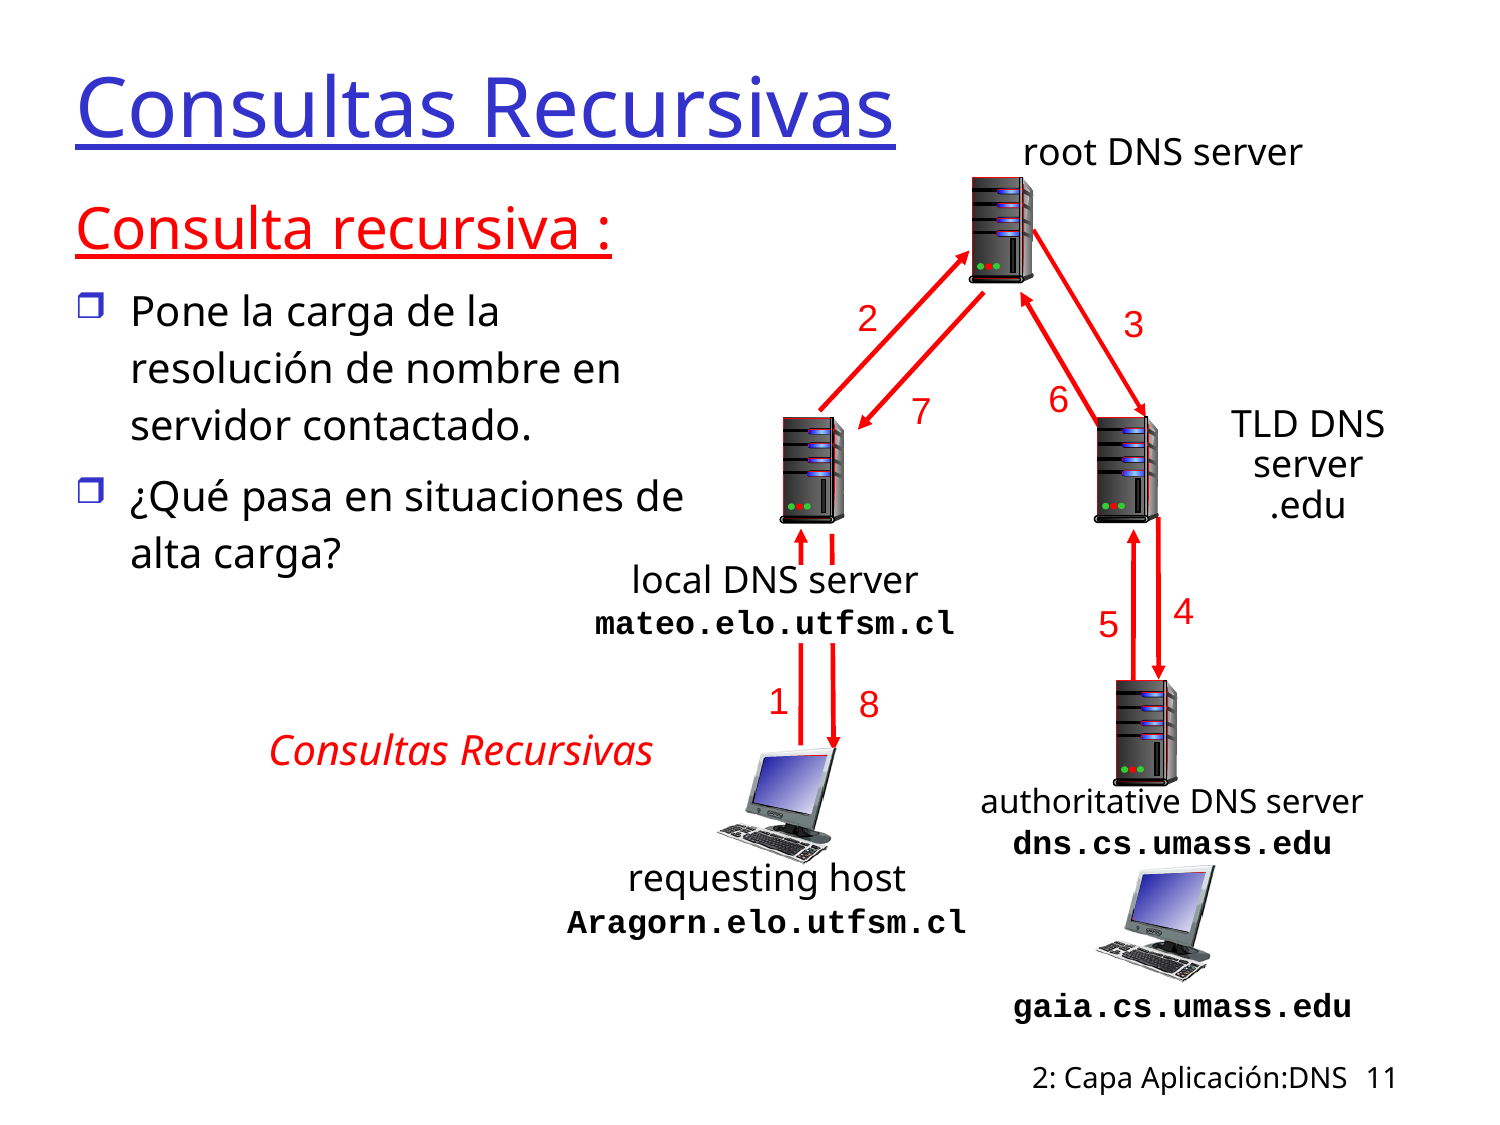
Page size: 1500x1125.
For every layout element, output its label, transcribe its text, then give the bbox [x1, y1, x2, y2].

text_box [1131, 872, 1206, 933]
text_box 3 [1108, 292, 1159, 353]
text_box authoritative DNS server dns.cs.umass.edu [965, 777, 1380, 869]
text_box 8 [844, 672, 895, 734]
text_box [969, 177, 1034, 283]
text_box 6 [1033, 367, 1084, 428]
text_box [780, 417, 845, 523]
text_box TLD DNS server .edu [1170, 397, 1447, 534]
picture [1067, 859, 1220, 991]
text_box Consultas Recursivas [253, 716, 670, 782]
title Consultas Recursivas [75, 23, 1426, 188]
text_box [1113, 680, 1178, 786]
picture [688, 742, 841, 873]
text_box 5 [1083, 592, 1131, 653]
text_box requesting host Aragorn.elo.utfsm.cl [552, 851, 982, 948]
text_box 2 [842, 286, 894, 348]
text_box gaia.cs.umass.edu [997, 980, 1368, 1034]
text_box 1 [753, 669, 805, 731]
text_box 7 [895, 379, 947, 441]
text_box 4 [1161, 579, 1209, 641]
list Consulta recursiva : Pone la carga de la resolución de nombre en servidor contactado. ¿Qué pasa en situaciones de alta carga? [75, 187, 711, 635]
text_box [1094, 417, 1159, 523]
text_box 6 [1068, 367, 1084, 393]
text_box local DNS server mateo.elo.utfsm.cl [580, 553, 971, 650]
text_box [753, 754, 828, 815]
